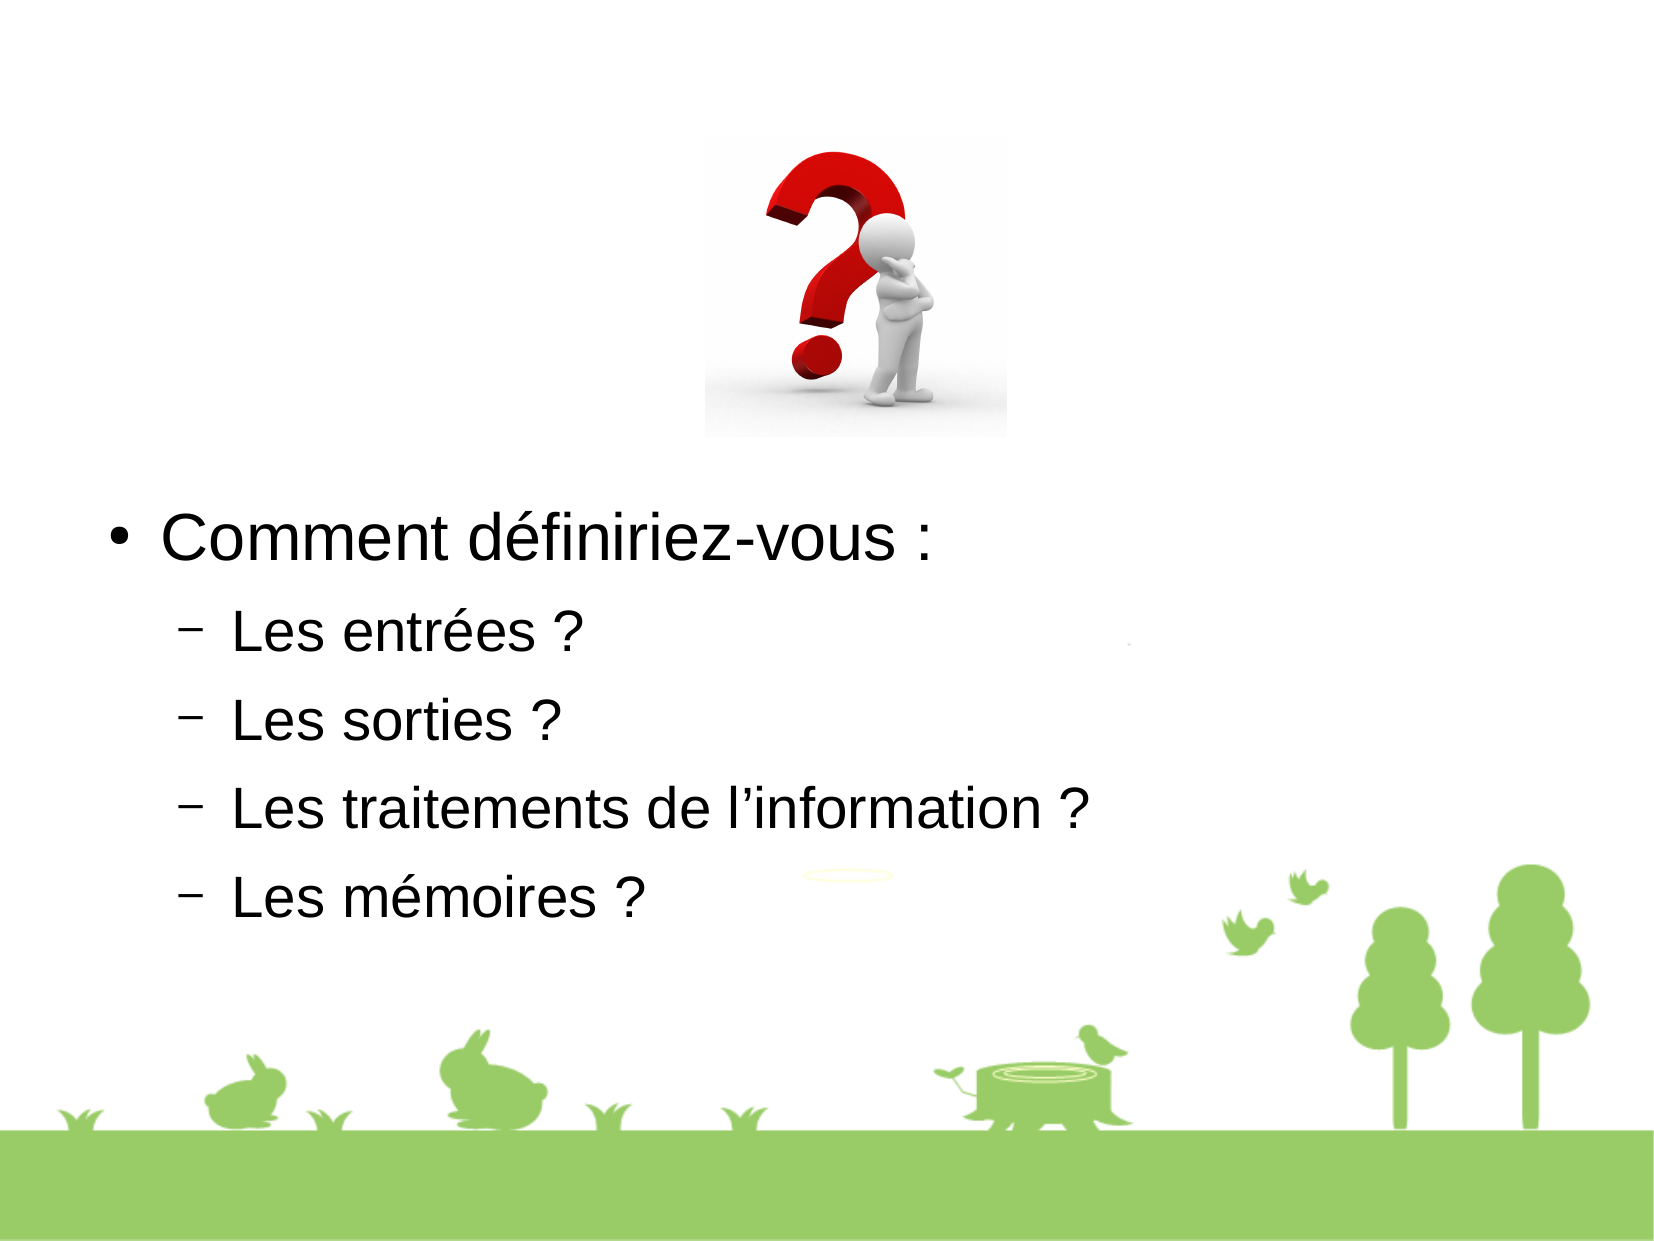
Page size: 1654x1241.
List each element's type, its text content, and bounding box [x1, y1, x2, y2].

picture [0, 0, 1654, 1241]
list Comment définiriez-vous : Les entrées ? Les sorties ? Les traitements de l’information ? Les mémoires ? [90, 500, 1579, 946]
